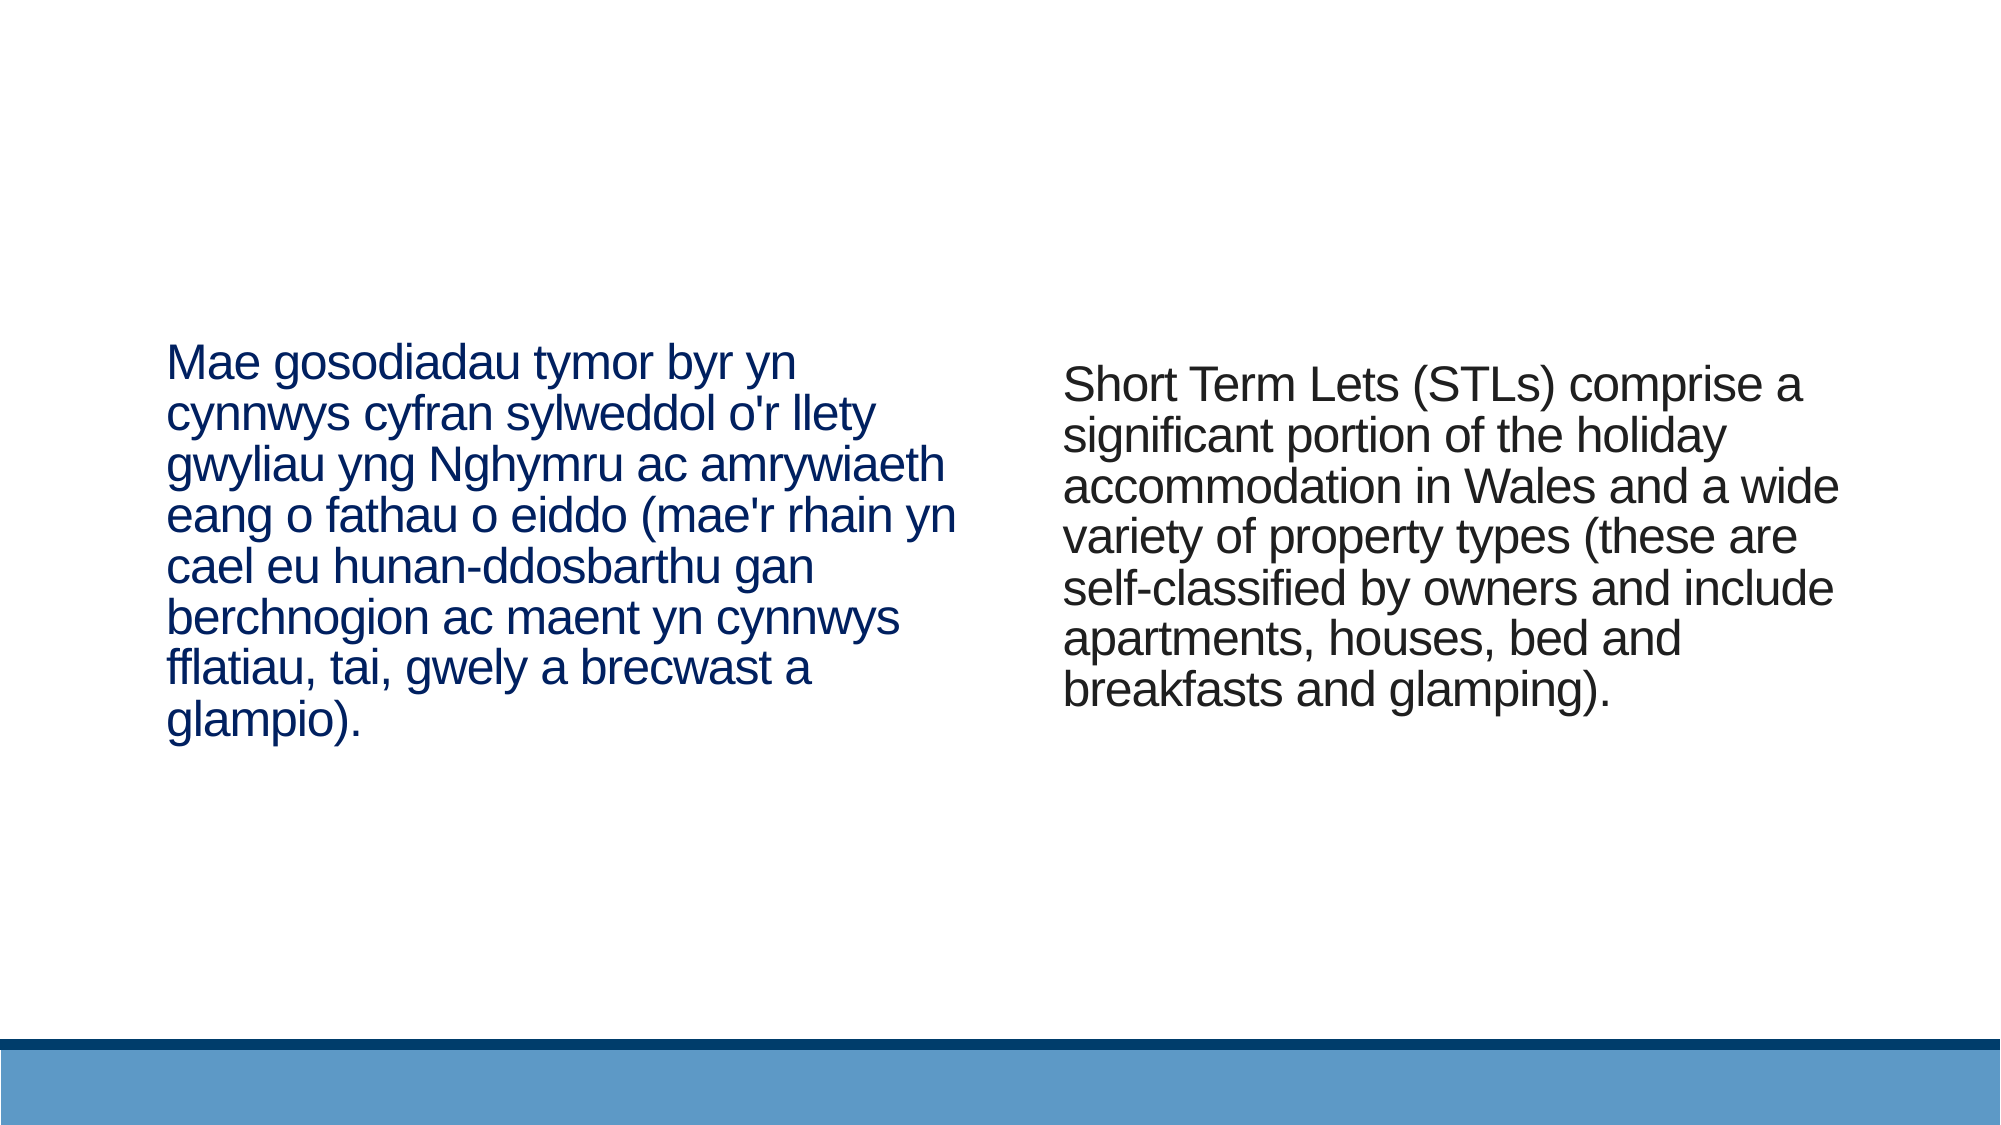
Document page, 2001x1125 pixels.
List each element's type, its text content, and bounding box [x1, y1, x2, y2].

text_box Mae gosodiadau tymor byr yn cynnwys cyfran sylweddol o'r llety gwyliau yng Nghymru ac amrywiaeth eang o fathau o eiddo (mae'r rhain yn cael eu hunan-ddosbarthu gan berchnogion ac maent yn cynnwys fflatiau, tai, gwely a brecwast a glampio). [151, 68, 1000, 949]
text_box Short Term Lets (STLs) comprise a significant portion of the holiday accommodation in Wales and a wide variety of property types (these are self-classified by owners and include apartments, houses, bed and breakfasts and glamping). [1047, 64, 1897, 945]
